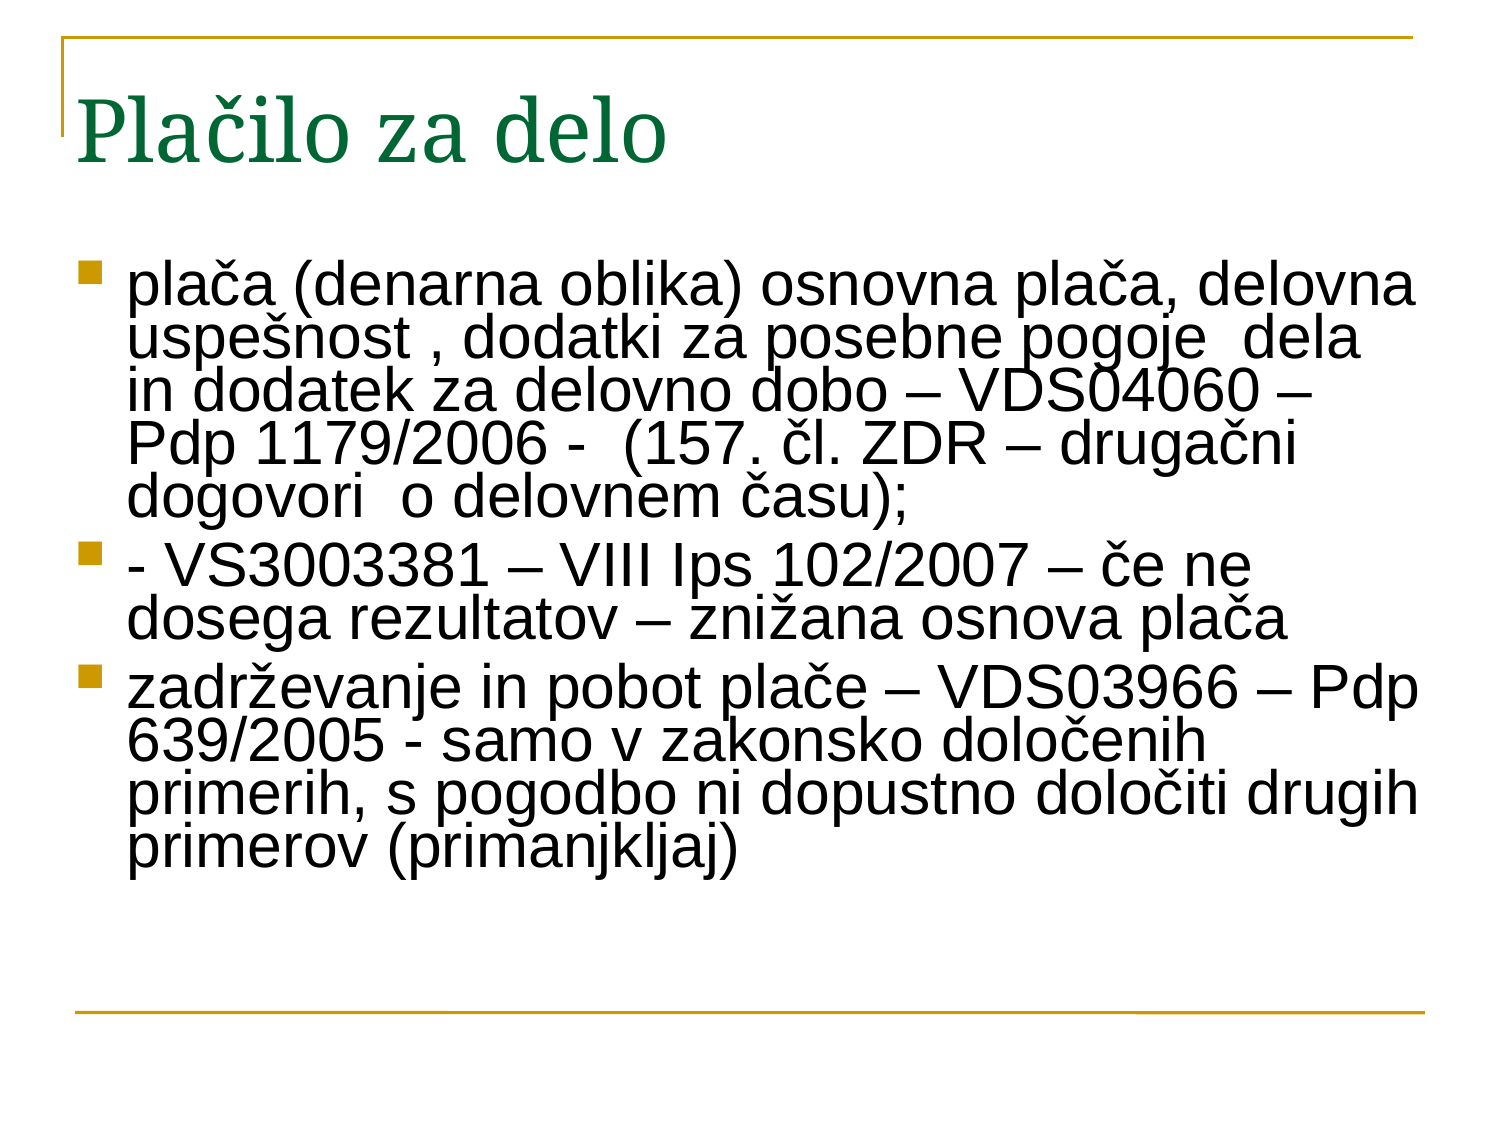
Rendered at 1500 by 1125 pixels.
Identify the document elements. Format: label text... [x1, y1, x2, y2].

title Plačilo za delo [74, 52, 1423, 224]
list plača (denarna oblika) osnovna plača, delovna uspešnost , dodatki za posebne pogoje dela in dodatek za delovno dobo – VDS04060 – Pdp 1179/2006 - (157. čl. ZDR – drugačni dogovori o delovnem času); - VS3003381 – VIII Ips 102/2007 – če ne dosega rezultatov – znižana osnova plača zadrževanje in pobot plače – VDS03966 – Pdp 639/2005 - samo v zakonsko določenih primerih, s pogodbo ni dopustno določiti drugih primerov (primanjkljaj) [74, 262, 1423, 990]
